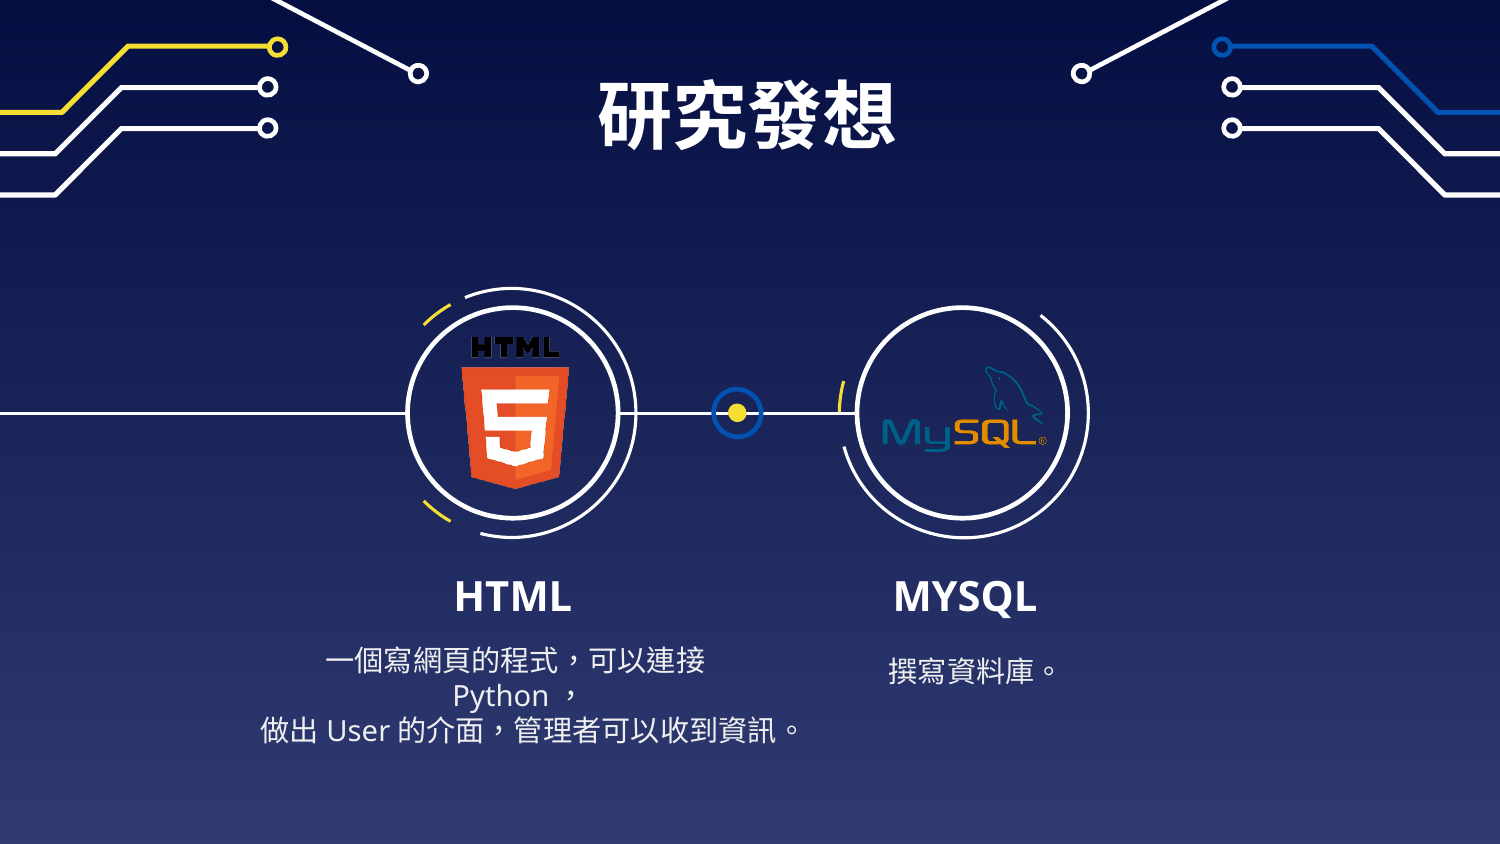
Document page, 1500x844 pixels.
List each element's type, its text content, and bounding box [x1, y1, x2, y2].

subtitle 一個寫網頁的程式，可以連接Python， 做出User的介面，管理者可以收到資訊。 [245, 627, 793, 715]
title HTML [341, 554, 684, 626]
picture [882, 366, 1047, 452]
text_box [728, 403, 747, 422]
subtitle 撰寫資料庫。 [805, 627, 1148, 715]
title 研究發想 [335, 53, 1160, 133]
title MYSQL [793, 554, 1136, 626]
picture [439, 337, 591, 489]
